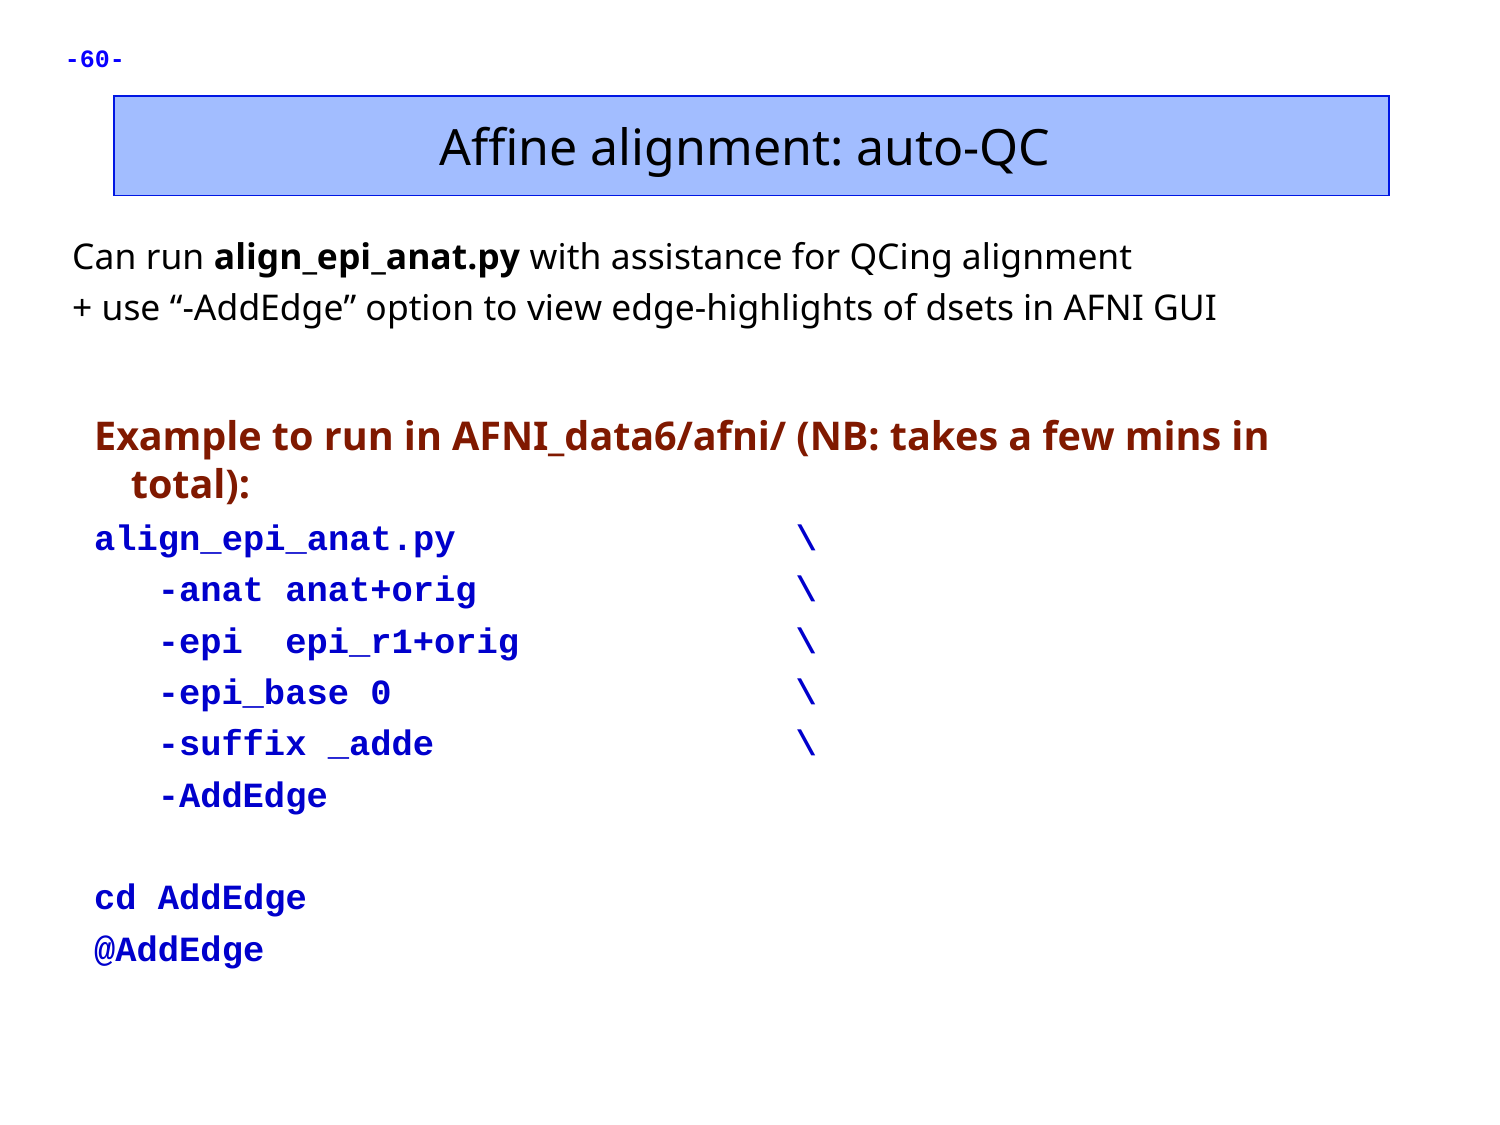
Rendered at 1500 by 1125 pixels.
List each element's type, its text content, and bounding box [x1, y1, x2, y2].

text_box Affine alignment: auto-QC [114, 95, 1389, 196]
text_box Can run align_epi_anat.py with assistance for QCing alignment + use “-AddEdge” option to view edge-highlights of dsets in AFNI GUI [19, 226, 1478, 387]
text_box Example to run in AFNI_data6/afni/ (NB: takes a few mins in total): align_epi_anat.py \ -anat anat+orig \ -epi epi_r1+orig \ -epi_base 0 \ -suffix _adde \ -AddEdge cd AddEdge @AddEdge [78, 403, 1380, 1033]
